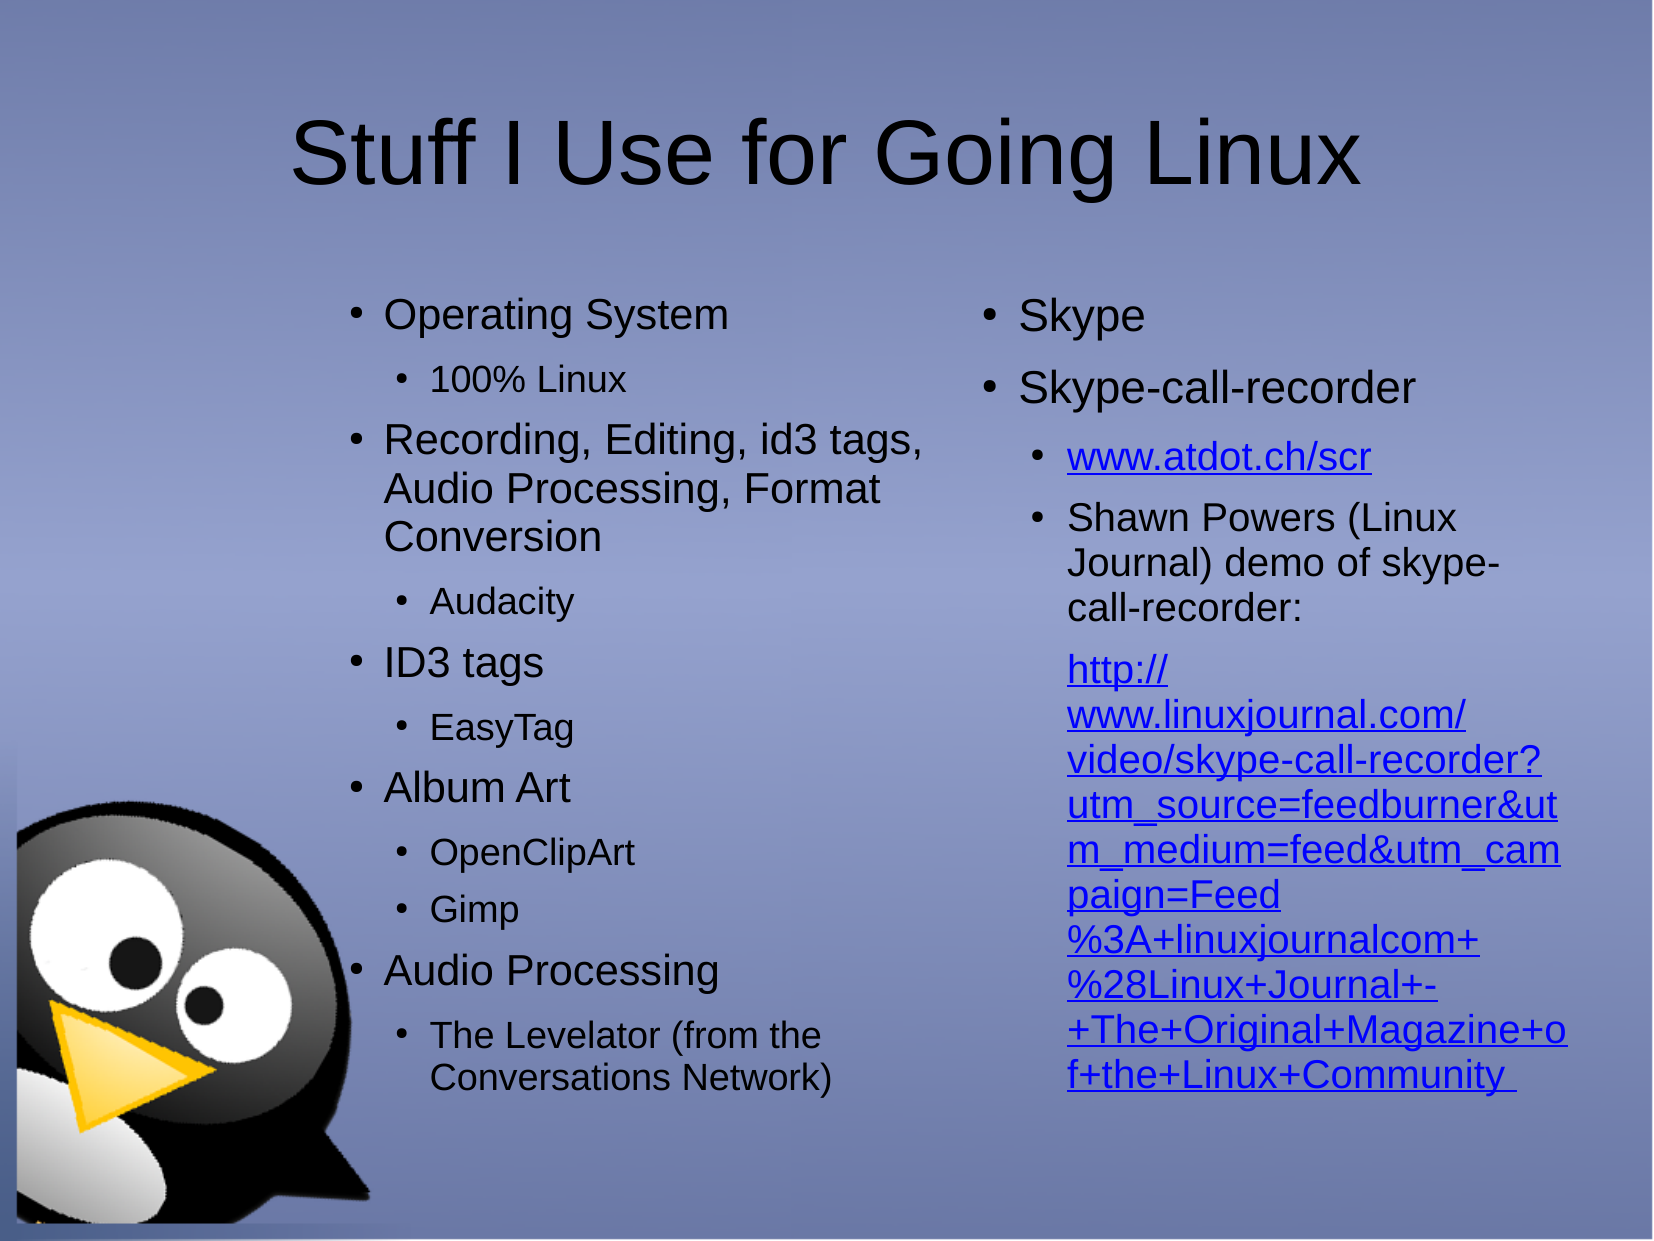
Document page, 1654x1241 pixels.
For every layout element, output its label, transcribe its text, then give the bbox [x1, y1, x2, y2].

title Stuff I Use for Going Linux [82, 49, 1571, 257]
list Skype Skype-call-recorder www.atdot.ch/scr Shawn Powers (Linux Journal) demo of skype-call-recorder: http://www.linuxjournal.com/video/skype-call-recorder?utm_source=feedburner&utm_medium=feed&utm_campaign=Feed%3A+linuxjournalcom+%28Linux+Journal+-+The+Original+Magazine+of+the+Linux+Community [969, 290, 1572, 1109]
list Operating System 100% Linux Recording, Editing, id3 tags, Audio Processing, Format Conversion Audacity ID3 tags EasyTag Album Art OpenClipArt Gimp Audio Processing The Levelator (from the Conversations Network) [337, 290, 940, 1109]
picture [0, 0, 1654, 1241]
